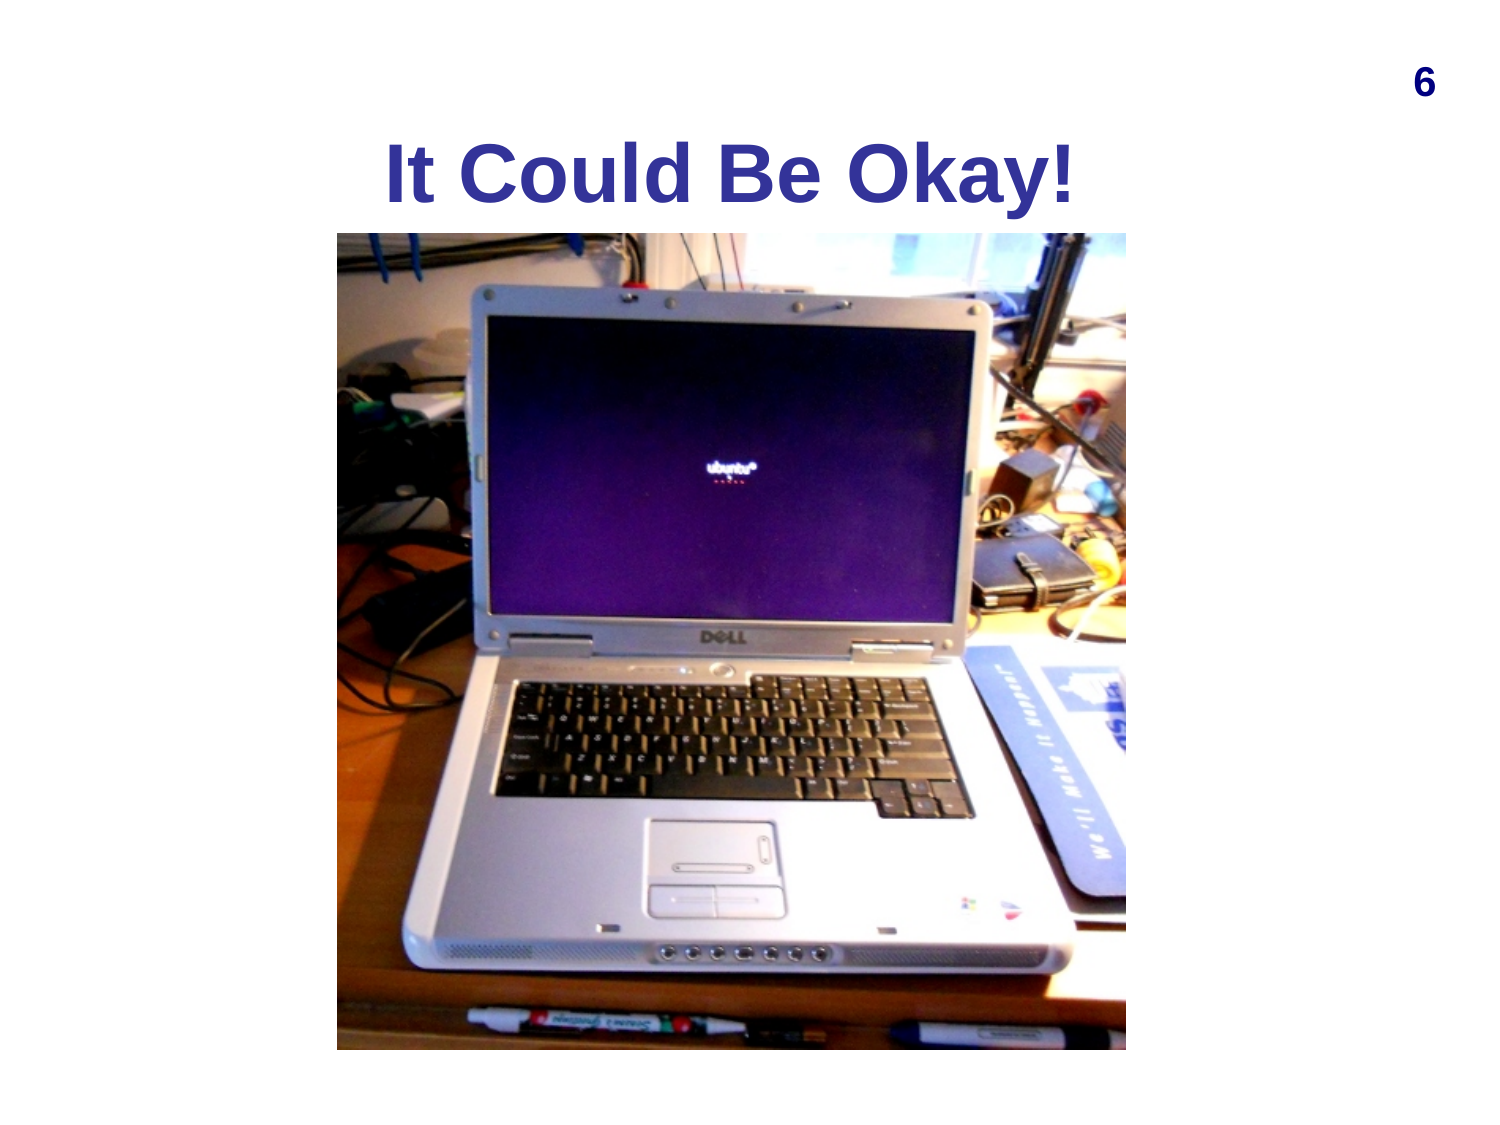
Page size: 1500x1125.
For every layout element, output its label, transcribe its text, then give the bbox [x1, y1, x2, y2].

picture [337, 233, 1126, 1051]
title It Could Be Okay! [112, 117, 1351, 231]
text_box 6 [1387, 47, 1463, 113]
